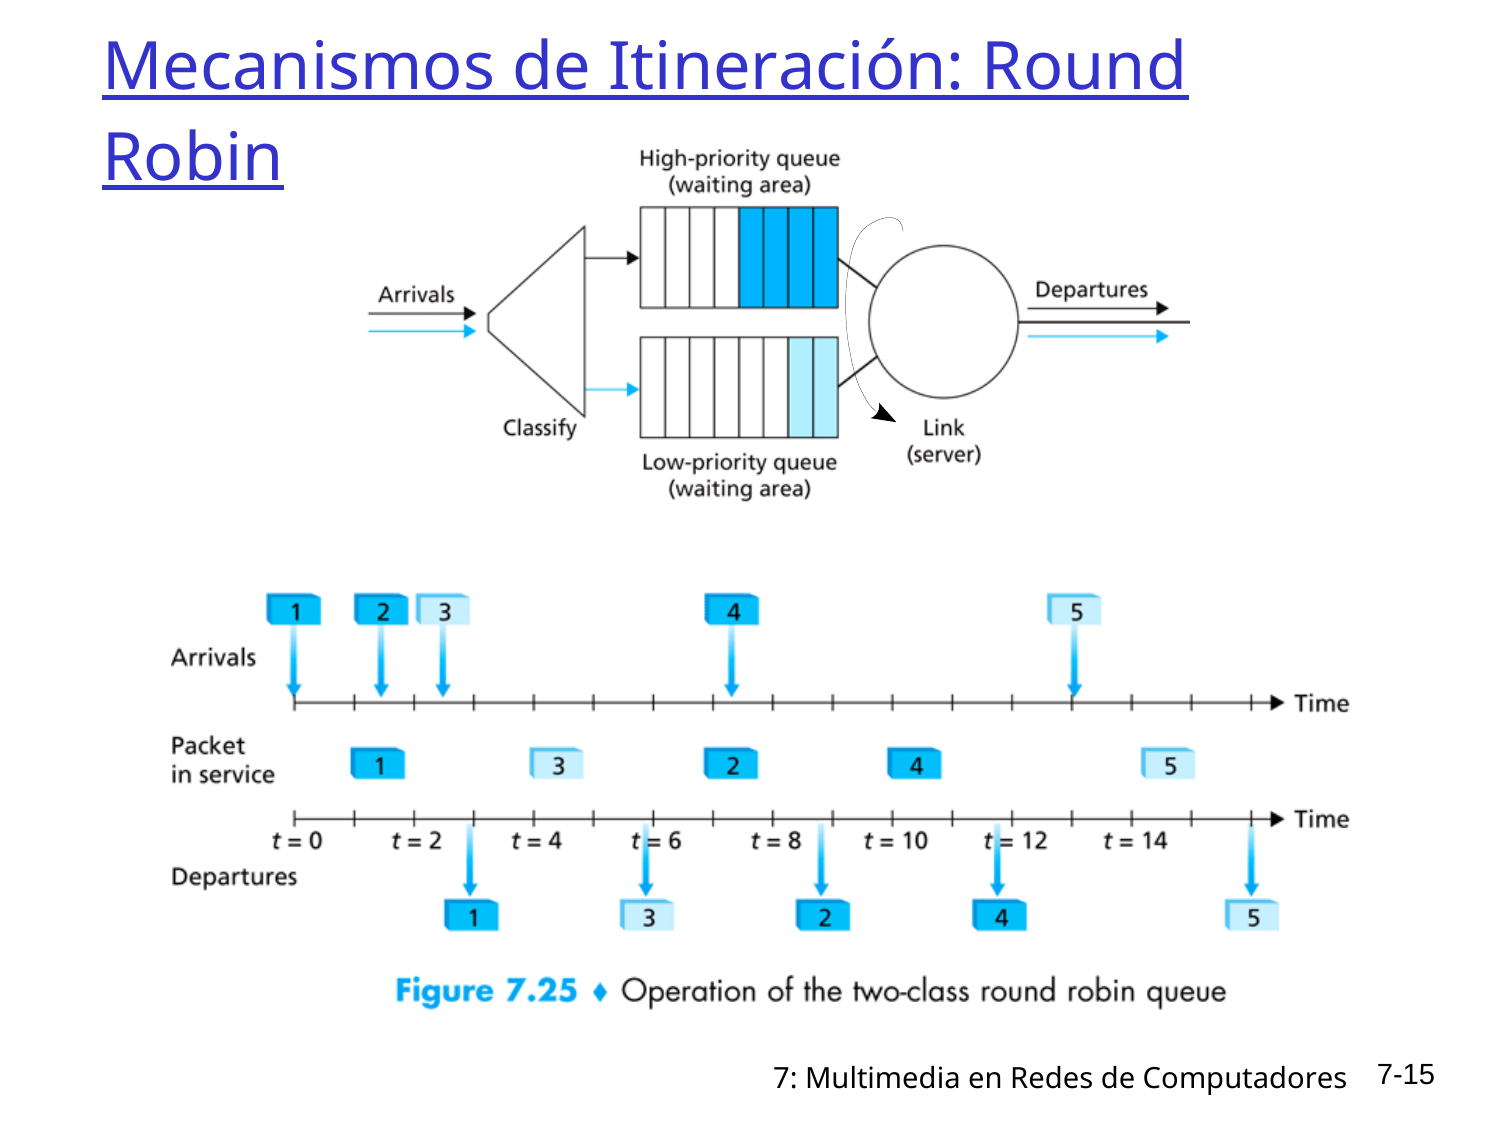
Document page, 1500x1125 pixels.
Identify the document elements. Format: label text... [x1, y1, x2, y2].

picture [171, 590, 1351, 1013]
title Mecanismos de Itineración: Round Robin [87, 23, 1363, 195]
picture [317, 149, 1190, 563]
